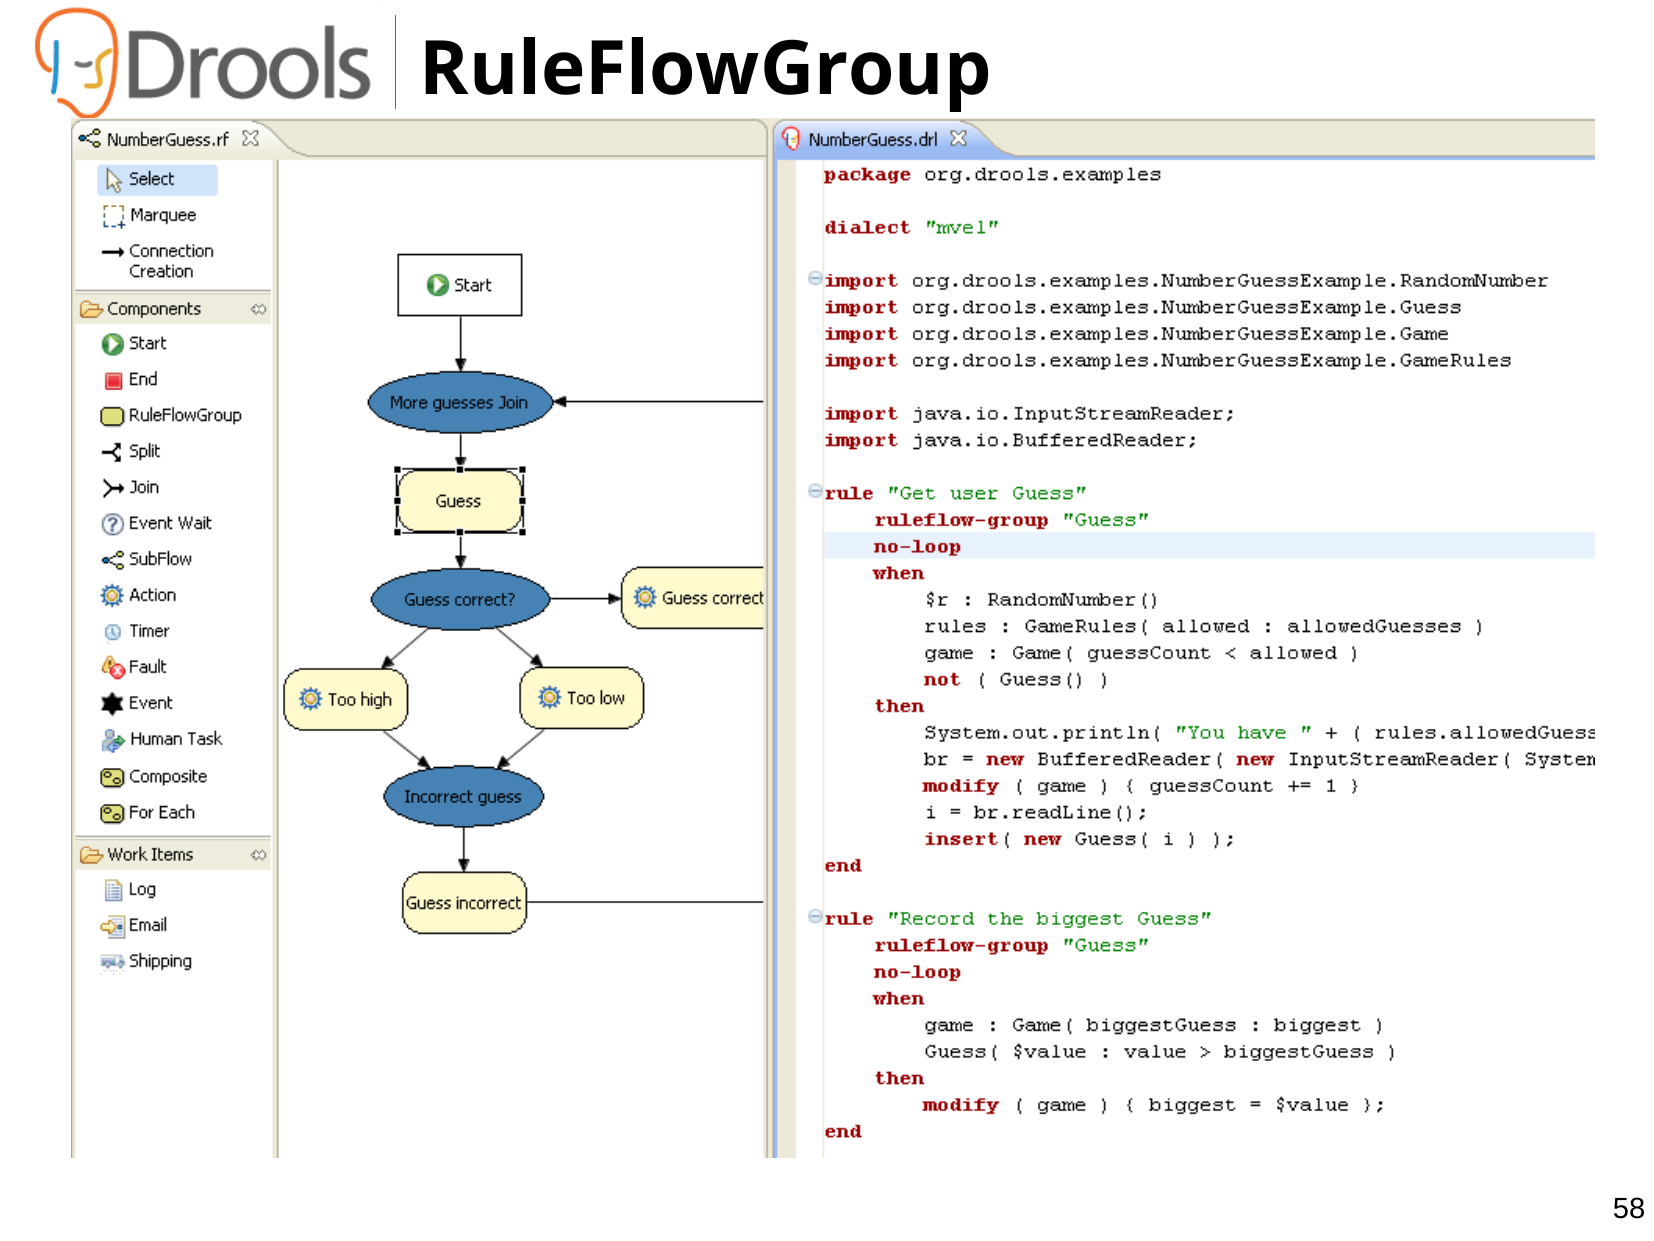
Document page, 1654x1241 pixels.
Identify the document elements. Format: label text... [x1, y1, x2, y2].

title RuleFlowGroup [419, 6, 1630, 125]
picture [29, 0, 1595, 1158]
